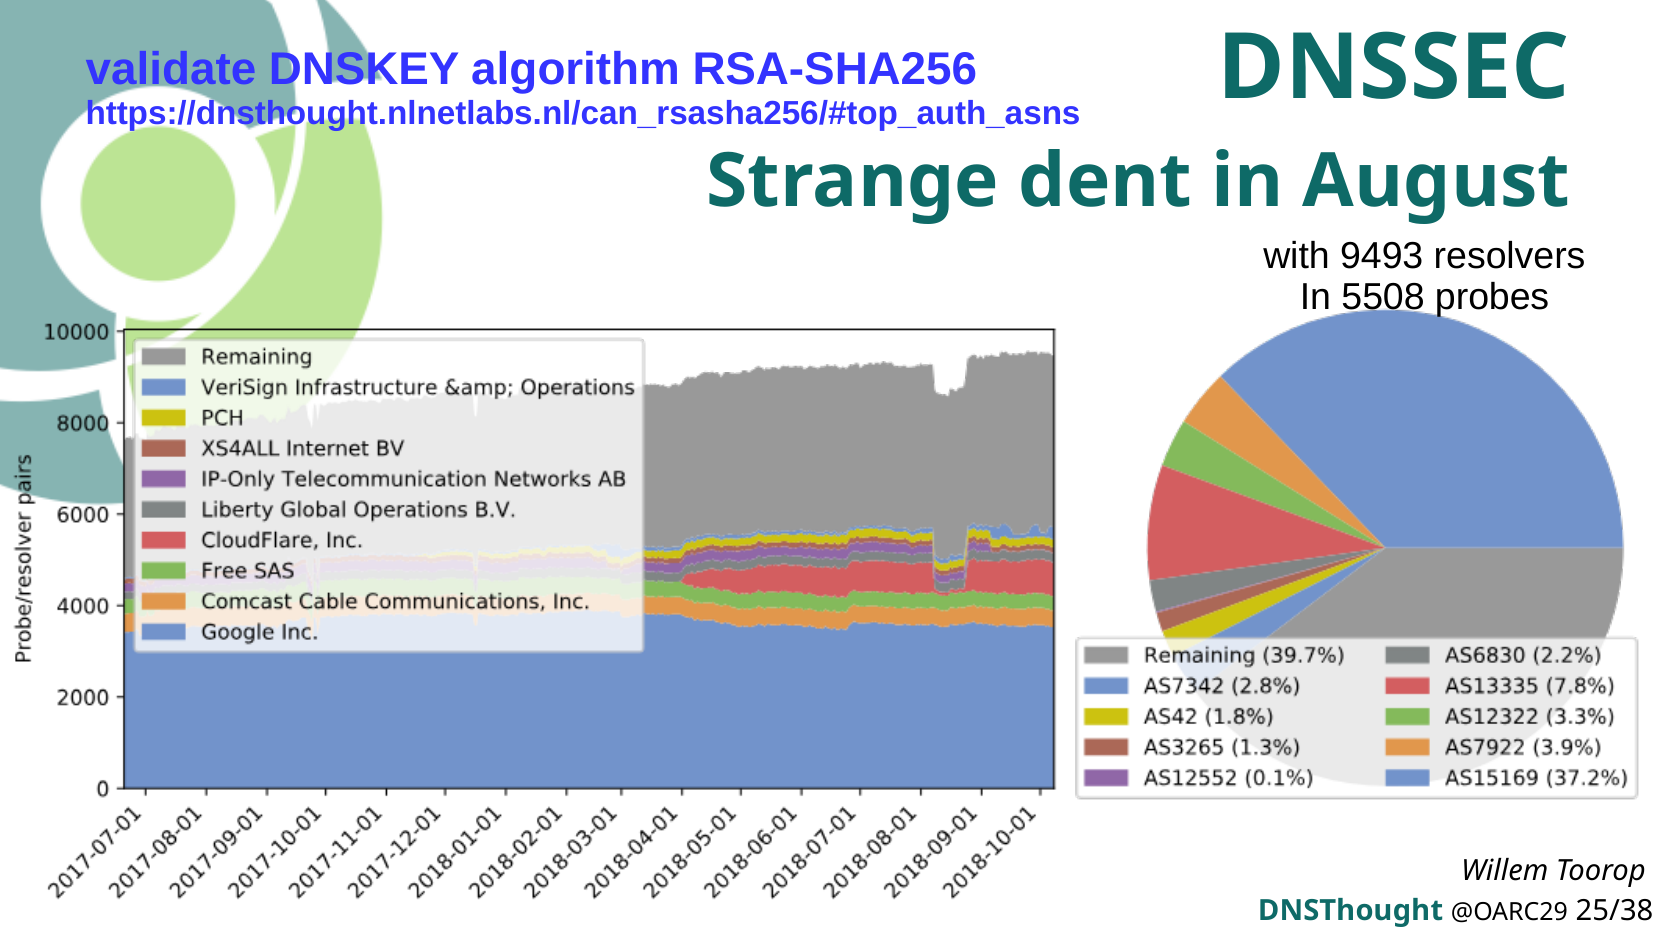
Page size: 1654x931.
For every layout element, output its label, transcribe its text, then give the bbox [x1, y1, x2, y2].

text_box with 9493 resolvers In 5508 probes [1248, 226, 1654, 373]
picture [0, 0, 1654, 918]
title DNSSEC Strange dent in August [82, 18, 1571, 212]
text_box validate DNSKEY algorithm RSA-SHA256 https://dnsthought.nlnetlabs.nl/can_rsasha256/#top_auth_asns [70, 35, 1111, 156]
